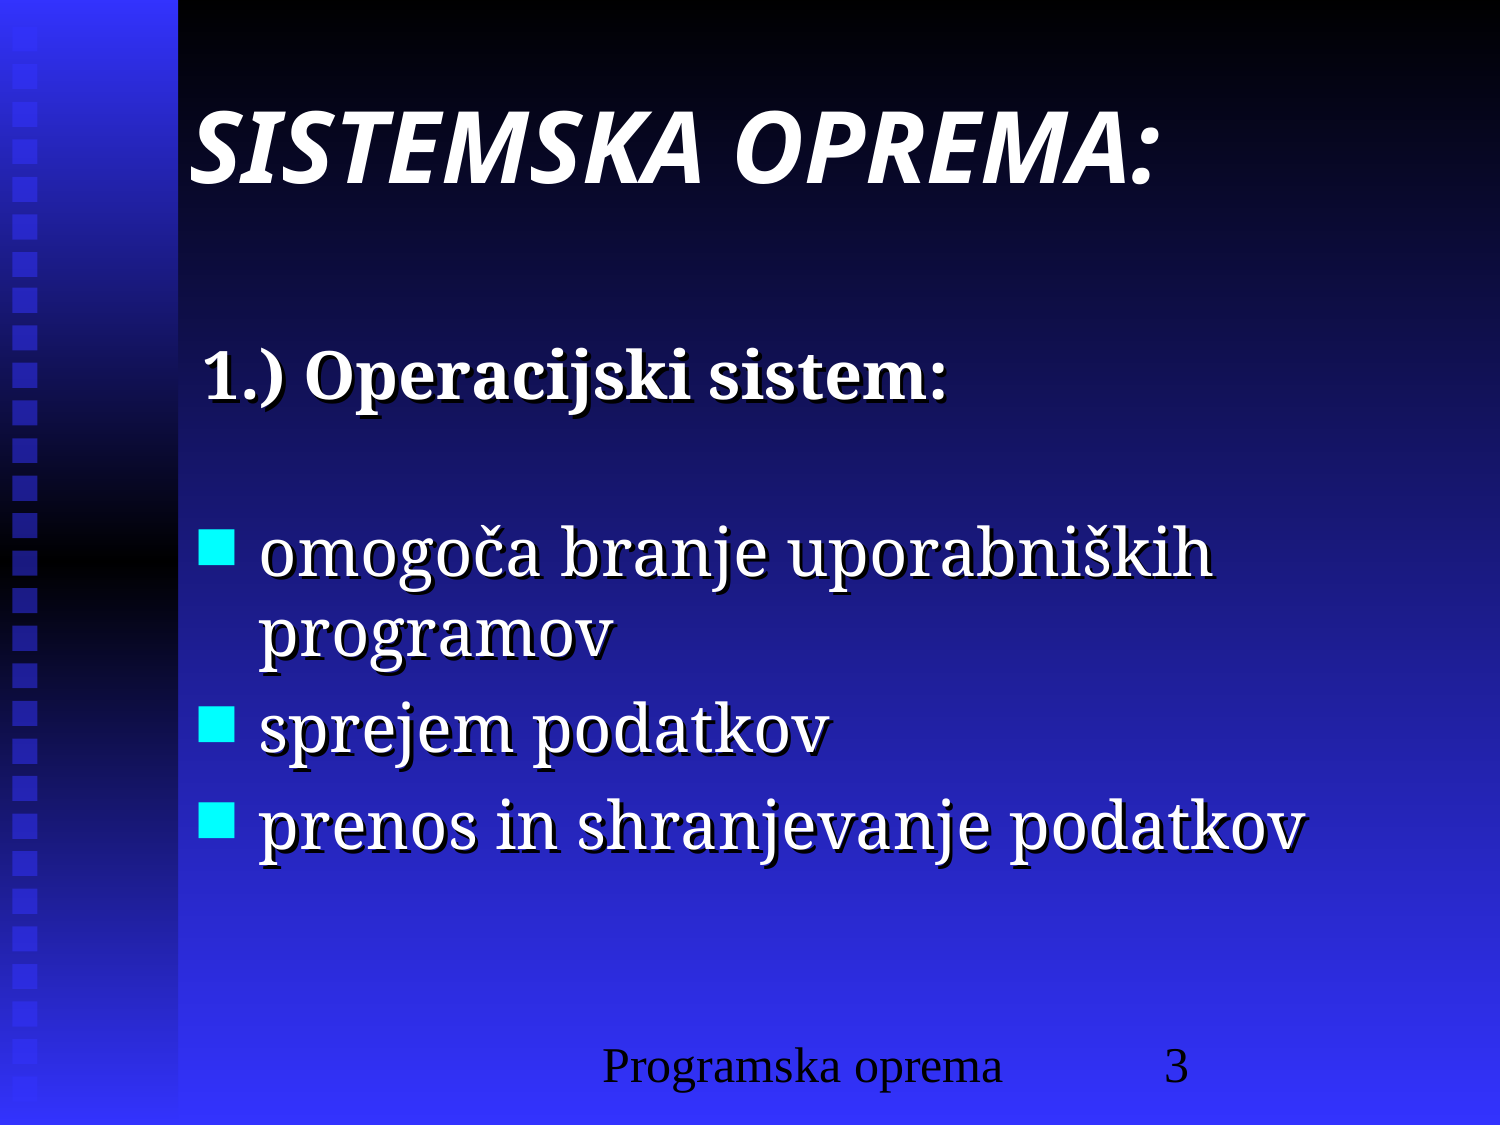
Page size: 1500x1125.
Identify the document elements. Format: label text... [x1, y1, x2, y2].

title SISTEMSKA OPREMA: [174, 49, 1450, 238]
list 1.) Operacijski sistem: omogoča branje uporabniških programov sprejem podatkov prenos in shranjevanje podatkov [187, 324, 1463, 1001]
